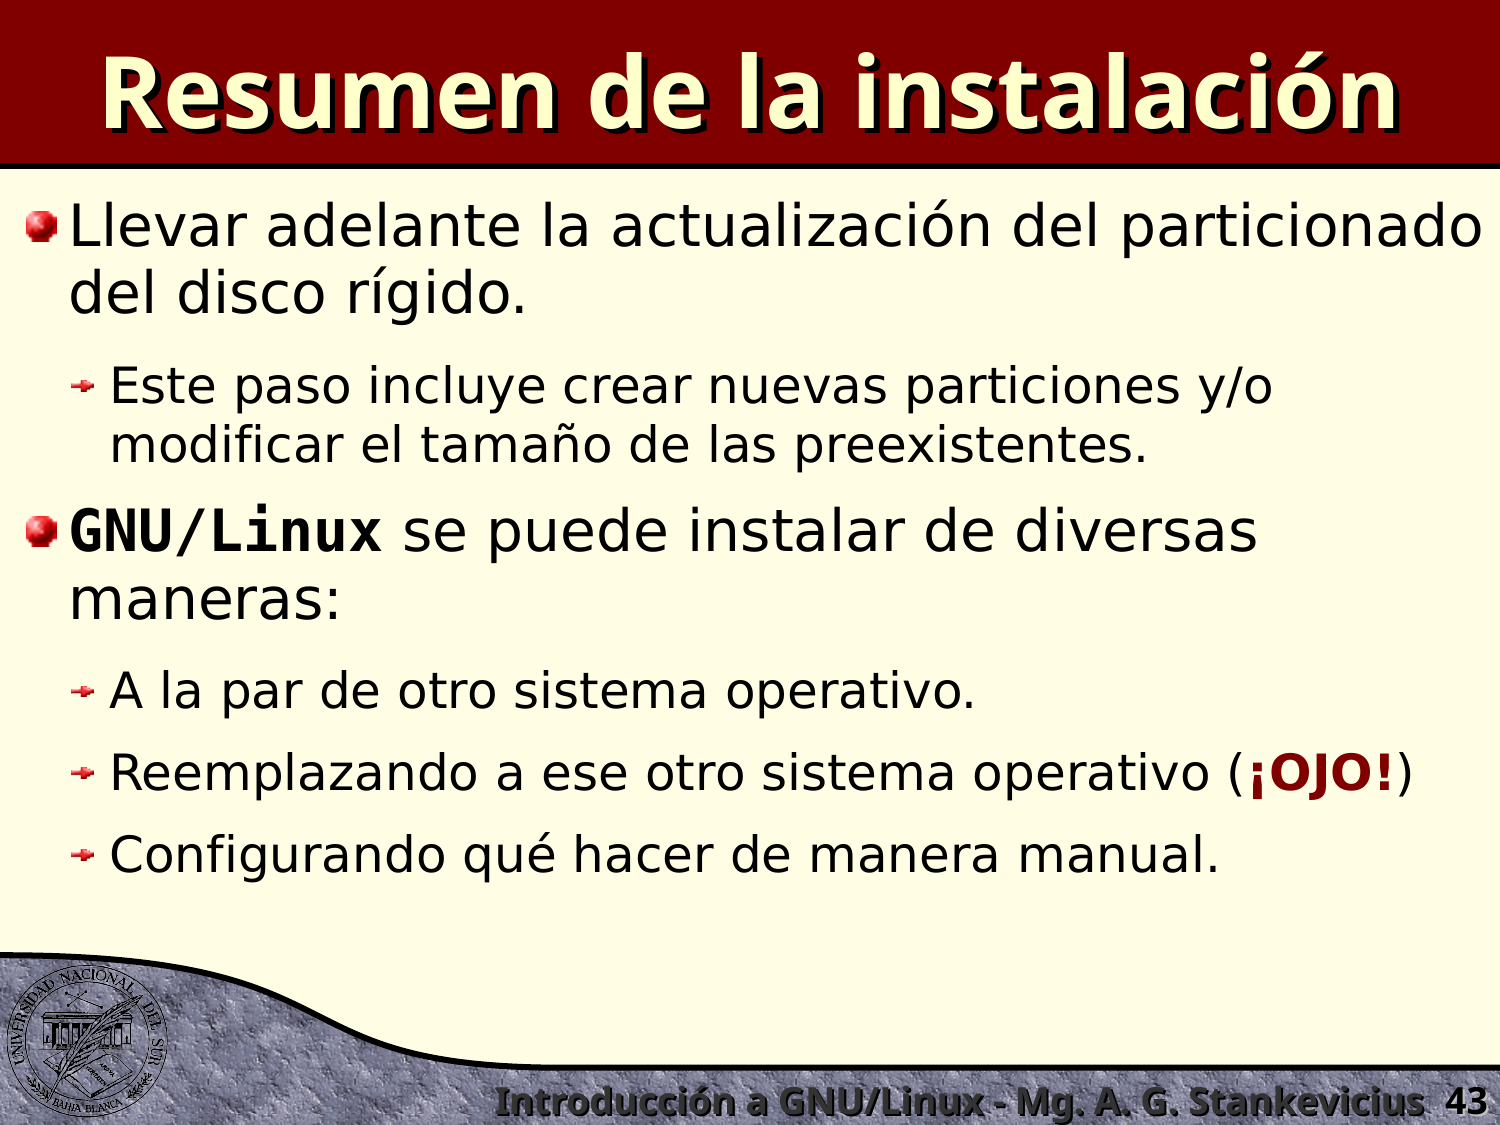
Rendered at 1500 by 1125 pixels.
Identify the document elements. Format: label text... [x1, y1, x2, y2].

list Llevar adelante la actualización del particionado del disco rígido. Este paso incluye crear nuevas particiones y/o modificar el tamaño de las preexistentes. GNU/Linux se puede instalar de diversas maneras: A la par de otro sistema operativo. Reemplazando a ese otro sistema operativo (¡OJO!) Configurando qué hacer de manera manual. [11, 192, 1486, 935]
picture [1059, 1100, 1065, 1110]
title Resumen de la instalación [15, 12, 1485, 153]
picture [0, 956, 1500, 1125]
